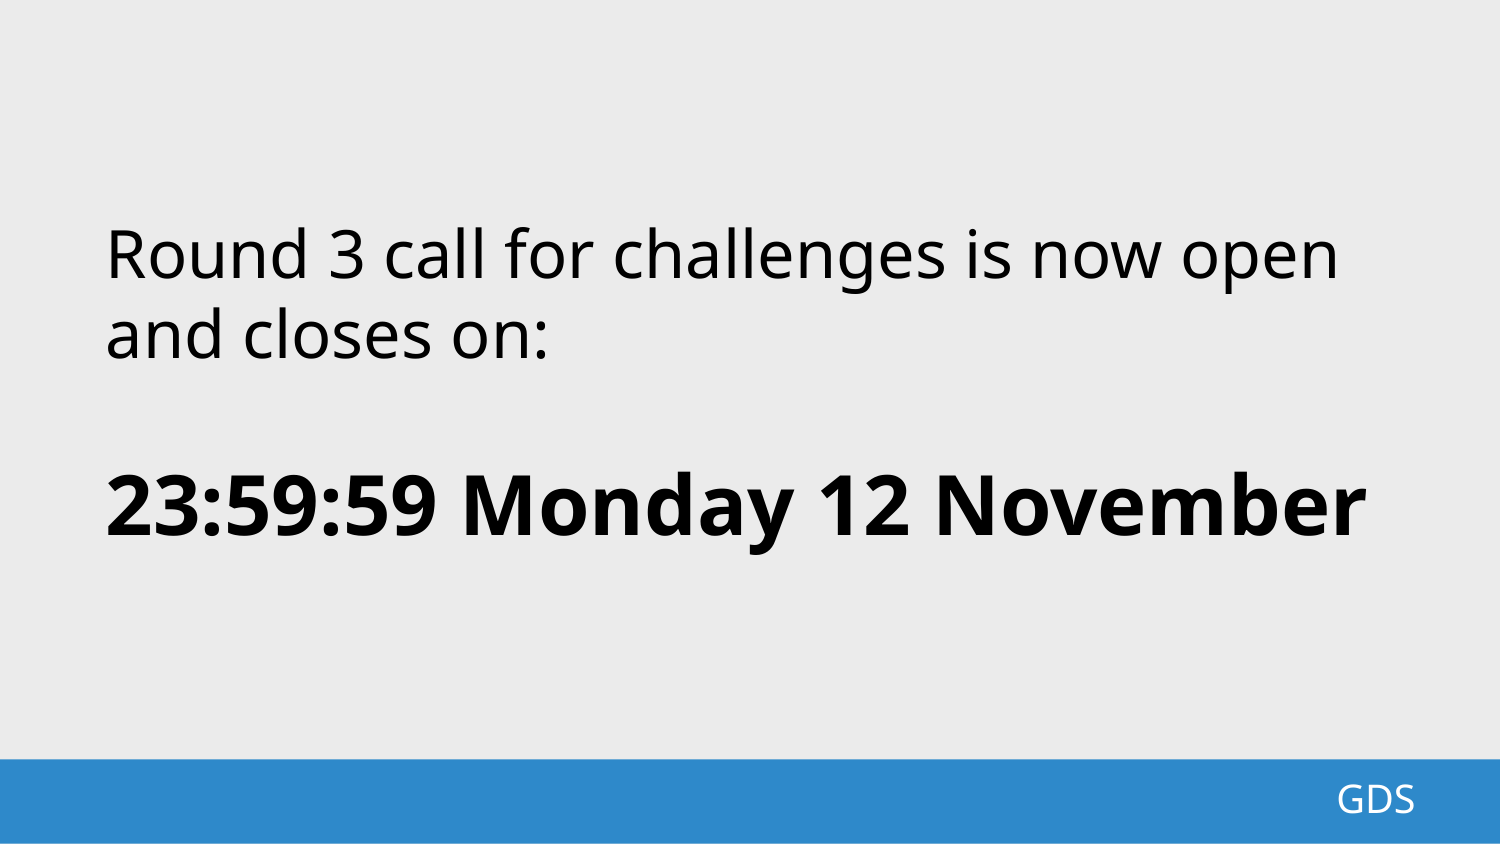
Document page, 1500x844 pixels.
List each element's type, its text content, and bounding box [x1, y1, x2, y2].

text_box Round 3 call for challenges is now open and closes on: 23:59:59 Monday 12 November [102, 0, 1397, 765]
